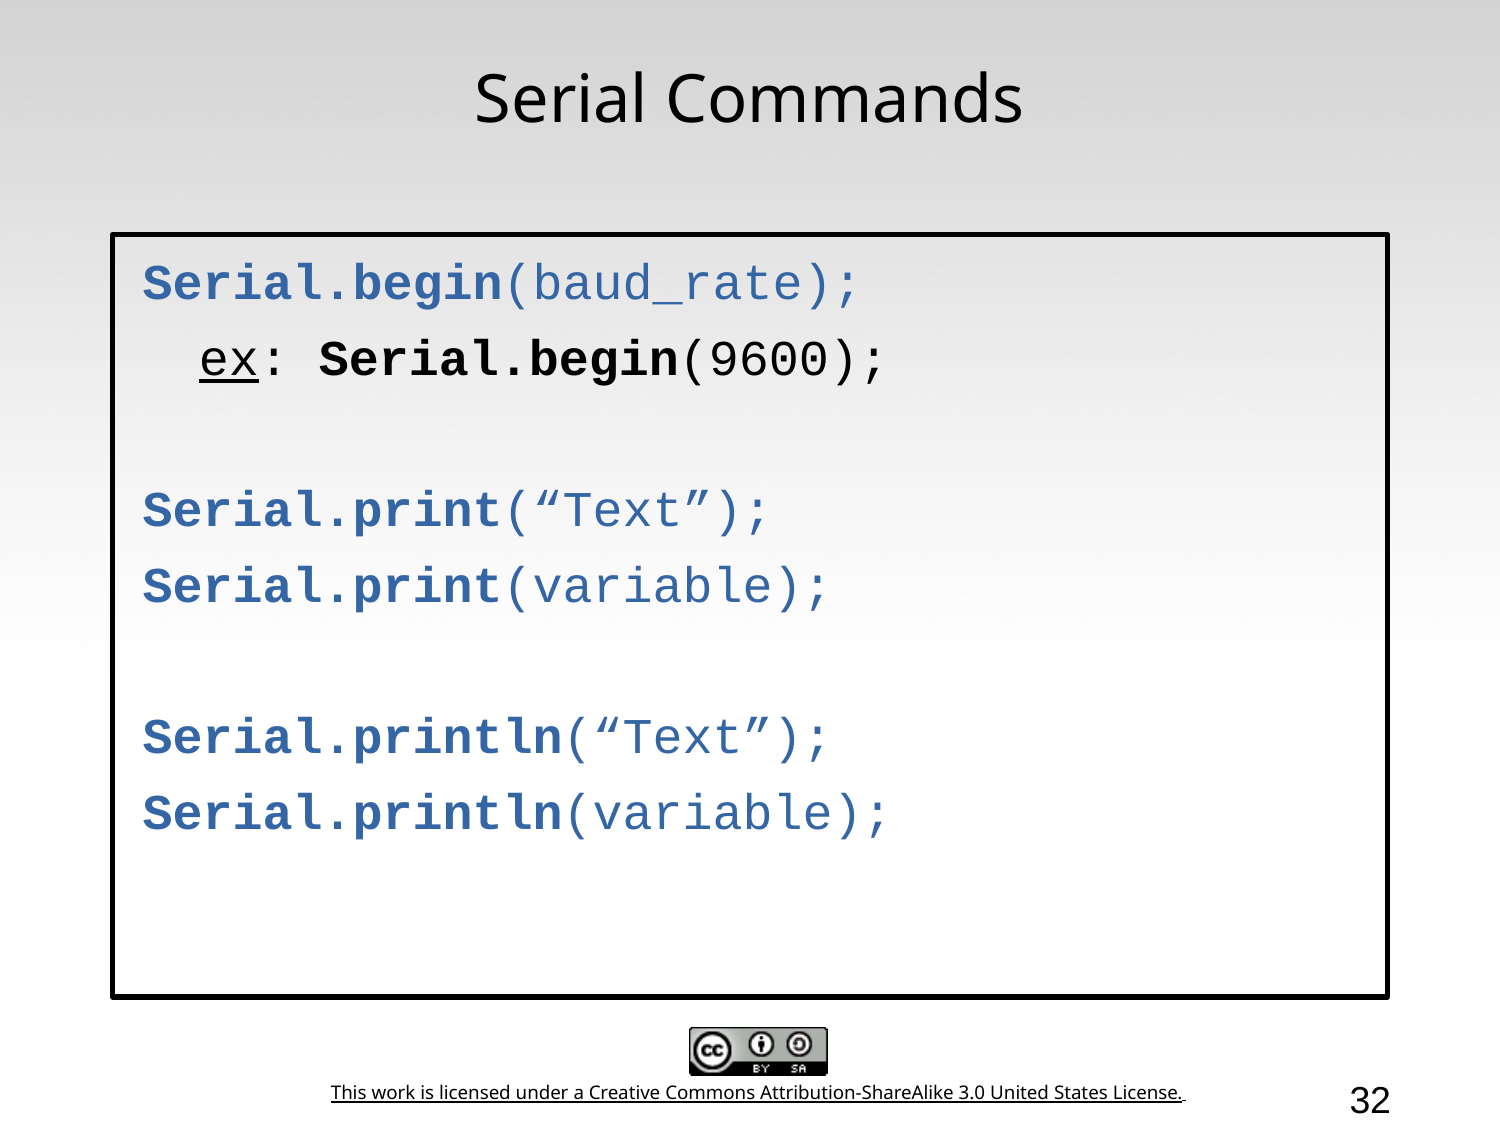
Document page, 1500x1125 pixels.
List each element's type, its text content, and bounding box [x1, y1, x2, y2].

picture [0, 0, 1500, 1125]
list Serial.begin(baud_rate); ex: Serial.begin(9600); Serial.print(“Text”); Serial.print(variable); Serial.println(“Text”); Serial.println(variable); [112, 234, 1388, 998]
title Serial Commands [112, 2, 1388, 190]
